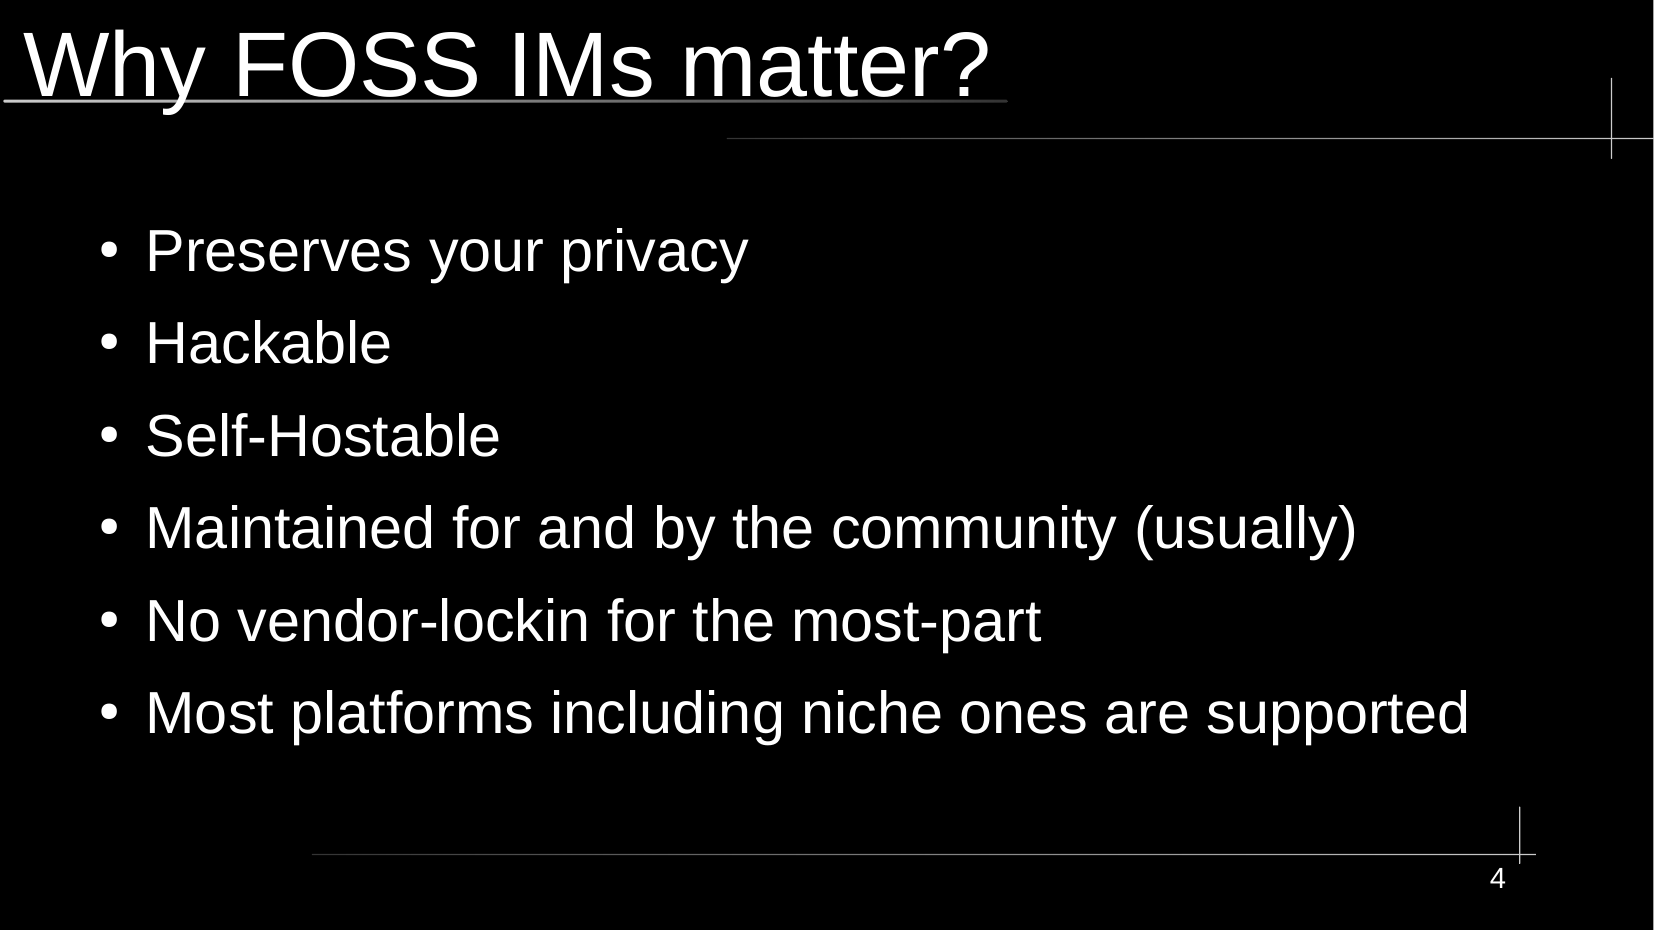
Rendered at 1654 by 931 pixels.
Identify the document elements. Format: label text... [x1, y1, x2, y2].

list Preserves your privacy Hackable Self-Hostable Maintained for and by the community (usually) No vendor-lockin for the most-part Most platforms including niche ones are supported [82, 217, 1571, 758]
title Why FOSS IMs matter? [23, 11, 1589, 119]
